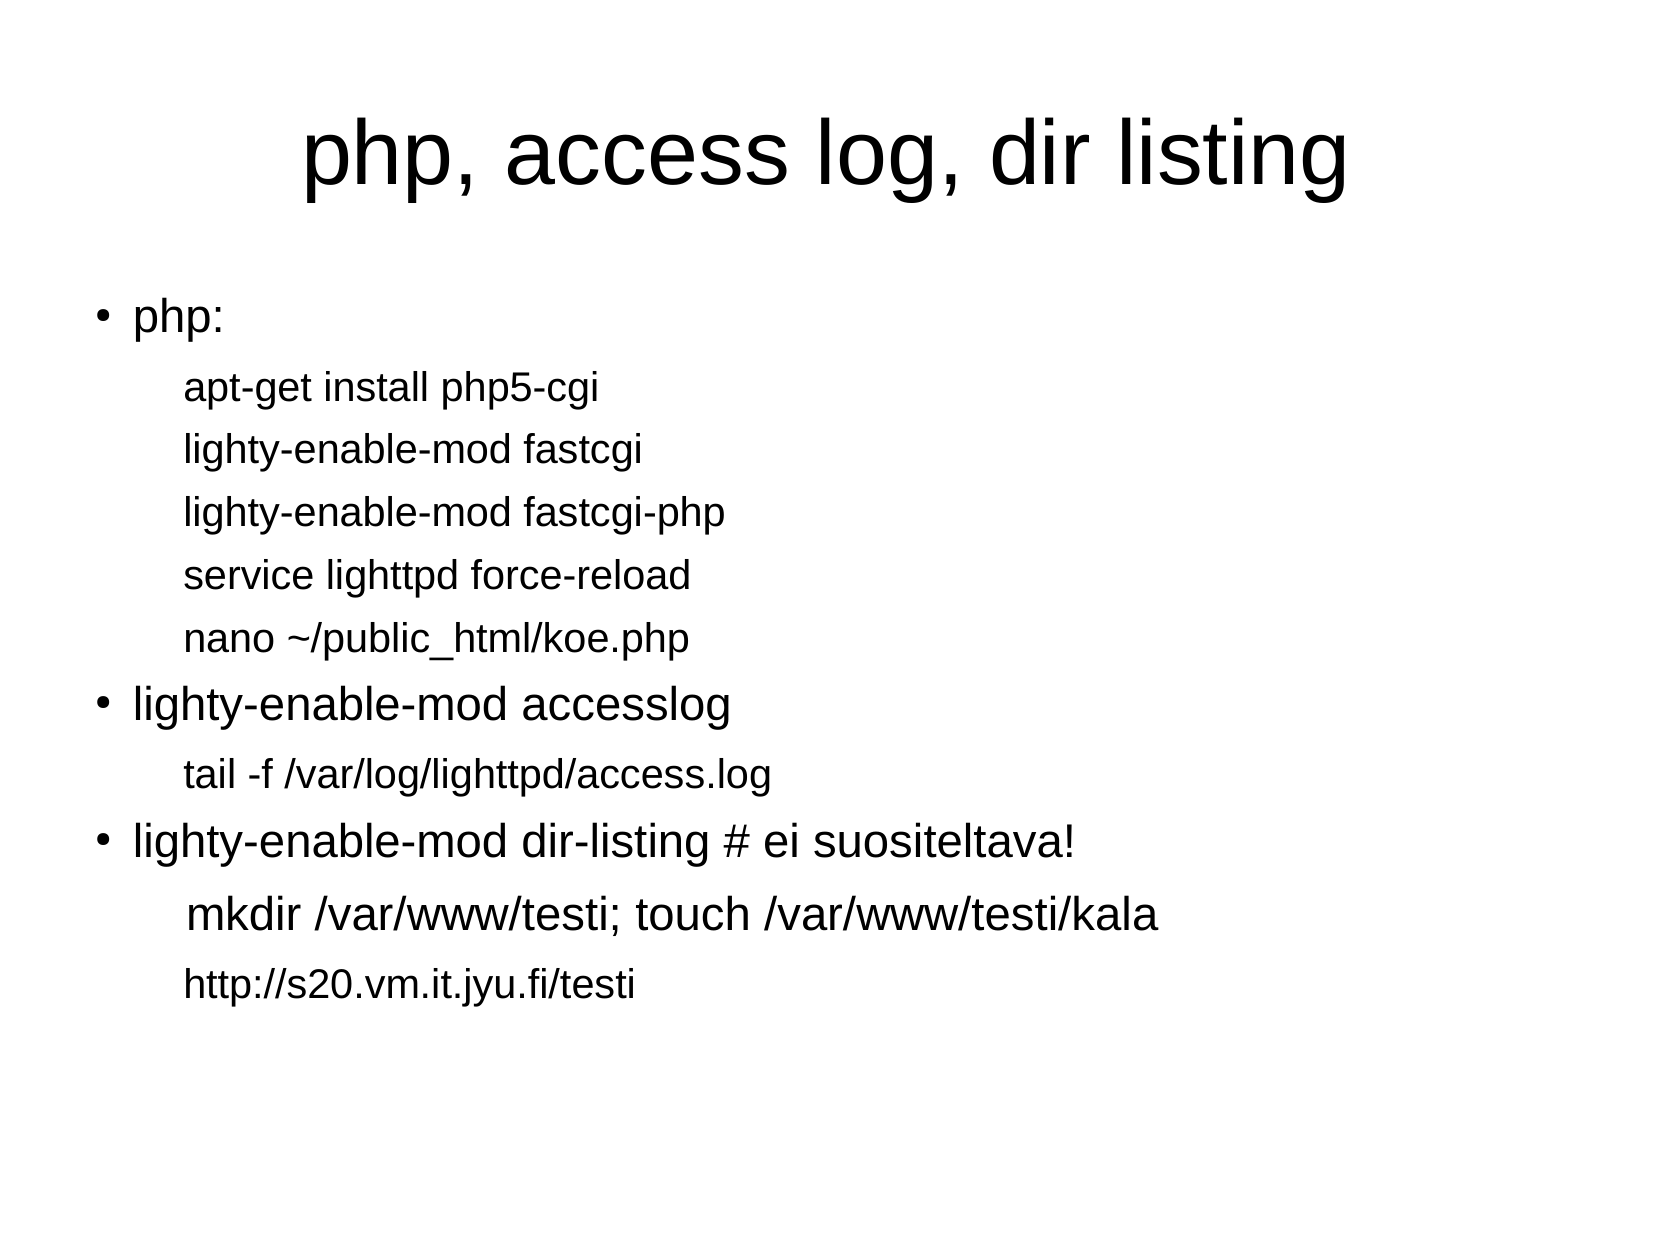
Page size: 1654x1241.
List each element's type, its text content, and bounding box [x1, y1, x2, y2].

title php, access log, dir listing [82, 49, 1571, 257]
list php: apt-get install php5-cgi lighty-enable-mod fastcgi lighty-enable-mod fastcgi-php service lighttpd force-reload nano ~/public_html/koe.php lighty-enable-mod accesslog tail -f /var/log/lighttpd/access.log lighty-enable-mod dir-listing # ei suositeltava! mkdir /var/www/testi; touch /var/www/testi/kala http://s20.vm.it.jyu.fi/testi [82, 290, 1571, 1010]
